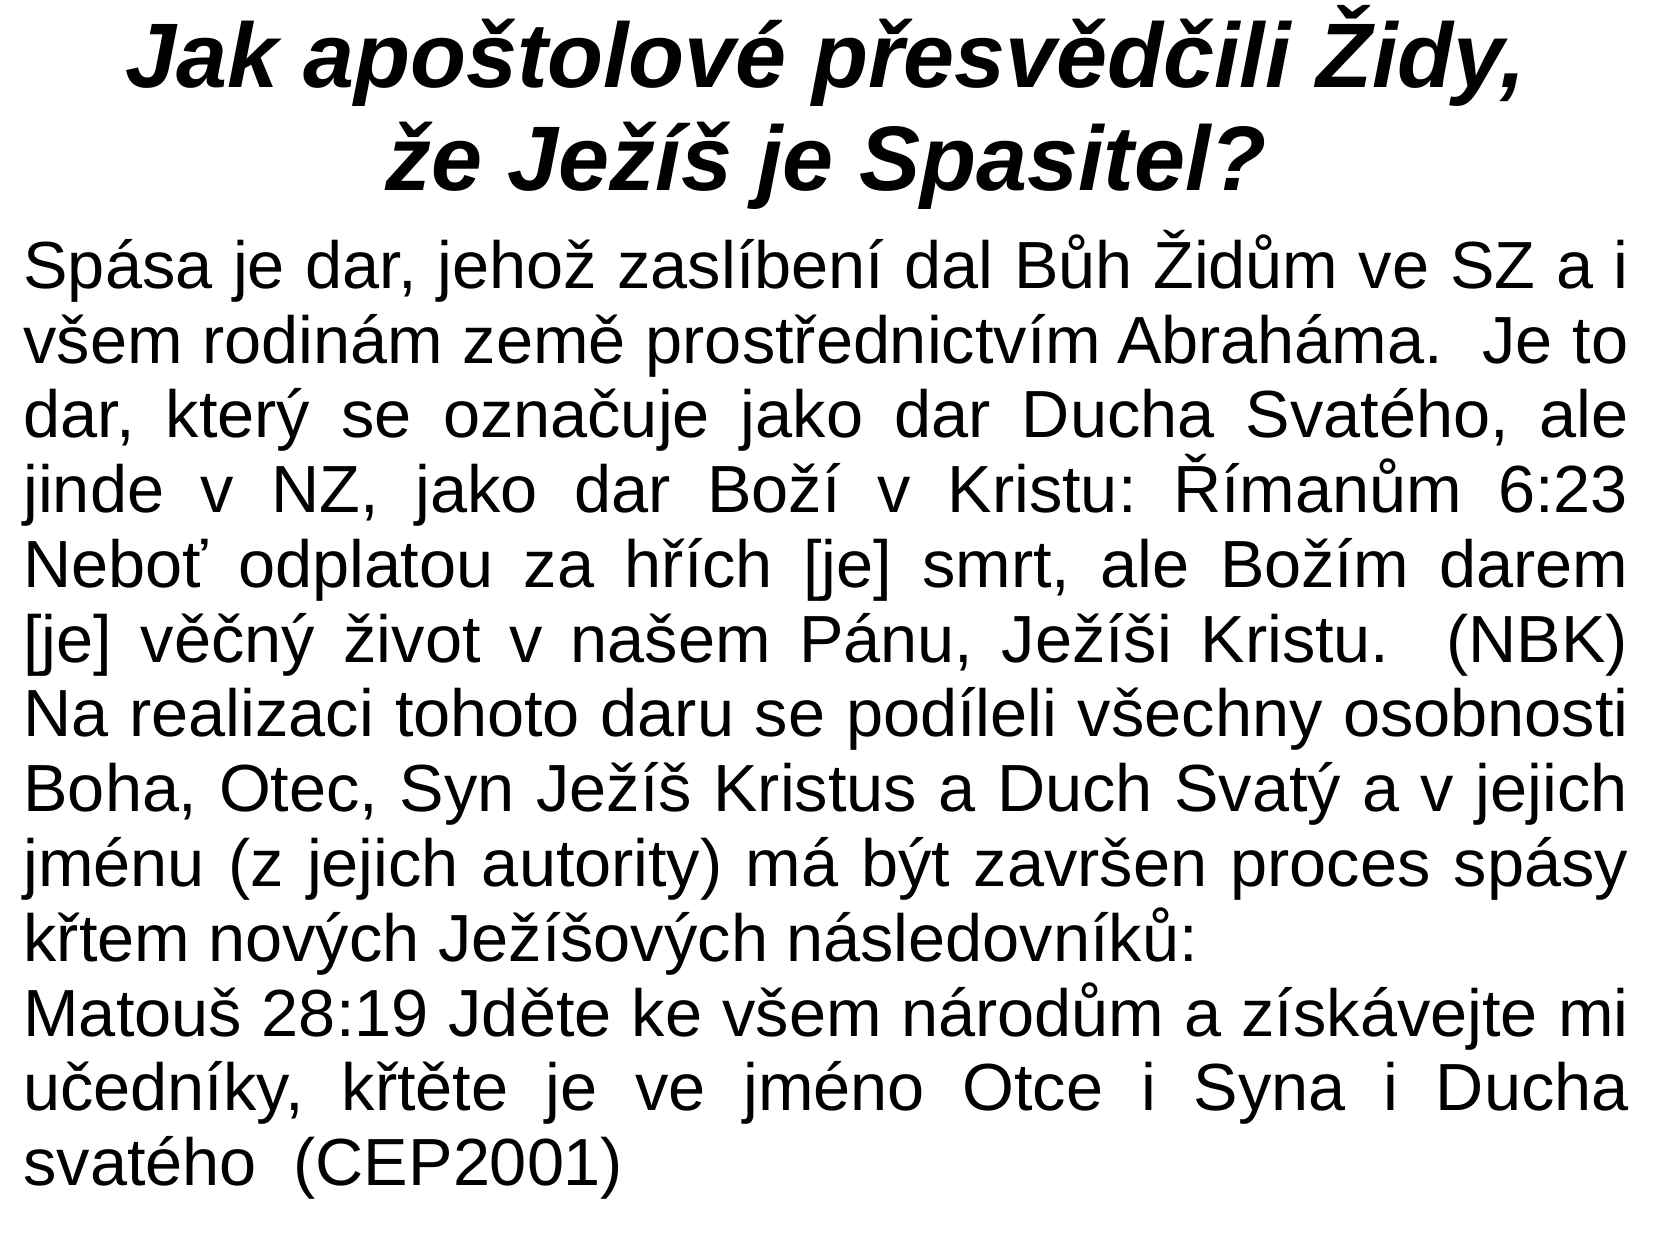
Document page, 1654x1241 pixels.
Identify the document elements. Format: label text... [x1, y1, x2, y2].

subtitle Spása je dar, jehož zaslíbení dal Bůh Židům ve SZ a i všem rodinám země prostřednictvím Abraháma. Je to dar, který se označuje jako dar Ducha Svatého, ale jinde v NZ, jako dar Boží v Kristu: Římanům 6:23 Neboť odplatou za hřích [je] smrt, ale Božím darem [je] věčný život v našem Pánu, Ježíši Kristu. (NBK) Na realizaci tohoto daru se podíleli všechny osobnosti Boha, Otec, Syn Ježíš Kristus a Duch Svatý a v jejich jménu (z jejich autority) má být završen proces spásy křtem nových Ježíšových následovníků: Matouš 28:19 Jděte ke všem národům a získávejte mi učedníky, křtěte je ve jméno Otce i Syna i Ducha svatého (CEP2001) [23, 0, 1630, 1241]
